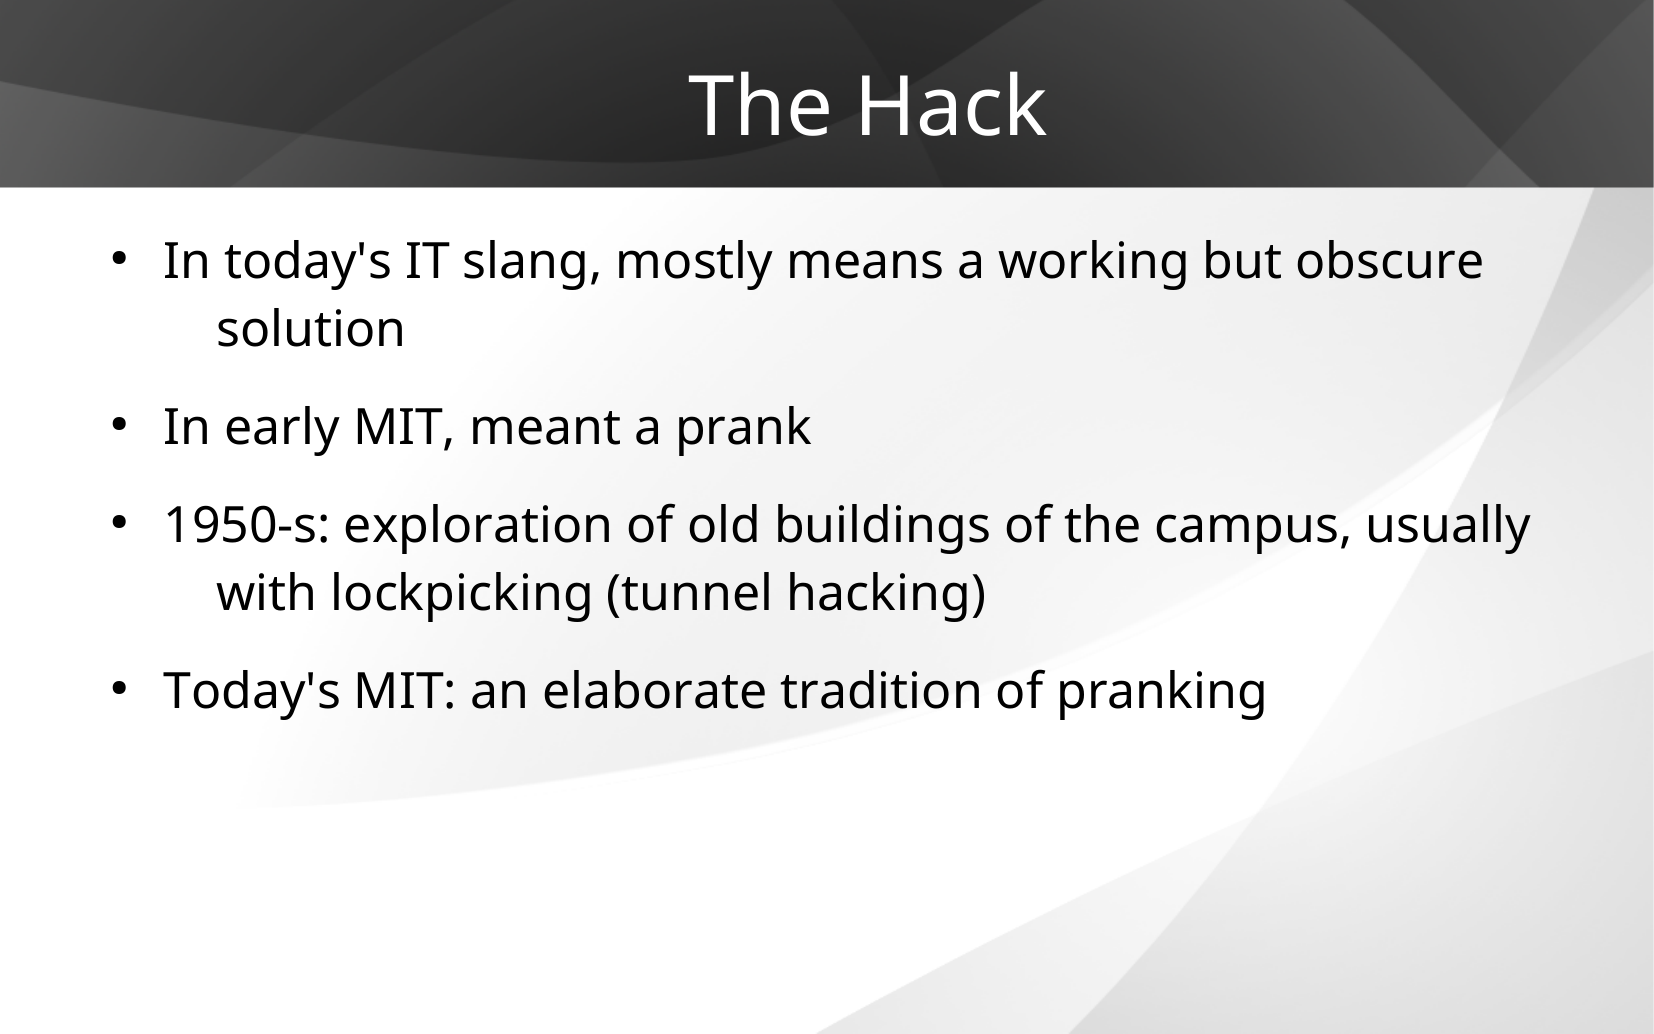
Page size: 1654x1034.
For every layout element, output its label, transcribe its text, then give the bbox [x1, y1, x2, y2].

list In today's IT slang, mostly means a working but obscure solution In early MIT, meant a prank 1950-s: exploration of old buildings of the campus, usually with lockpicking (tunnel hacking) Today's MIT: an elaborate tradition of pranking [75, 225, 1613, 1013]
title The Hack [124, 0, 1613, 208]
picture [0, 0, 1654, 1034]
